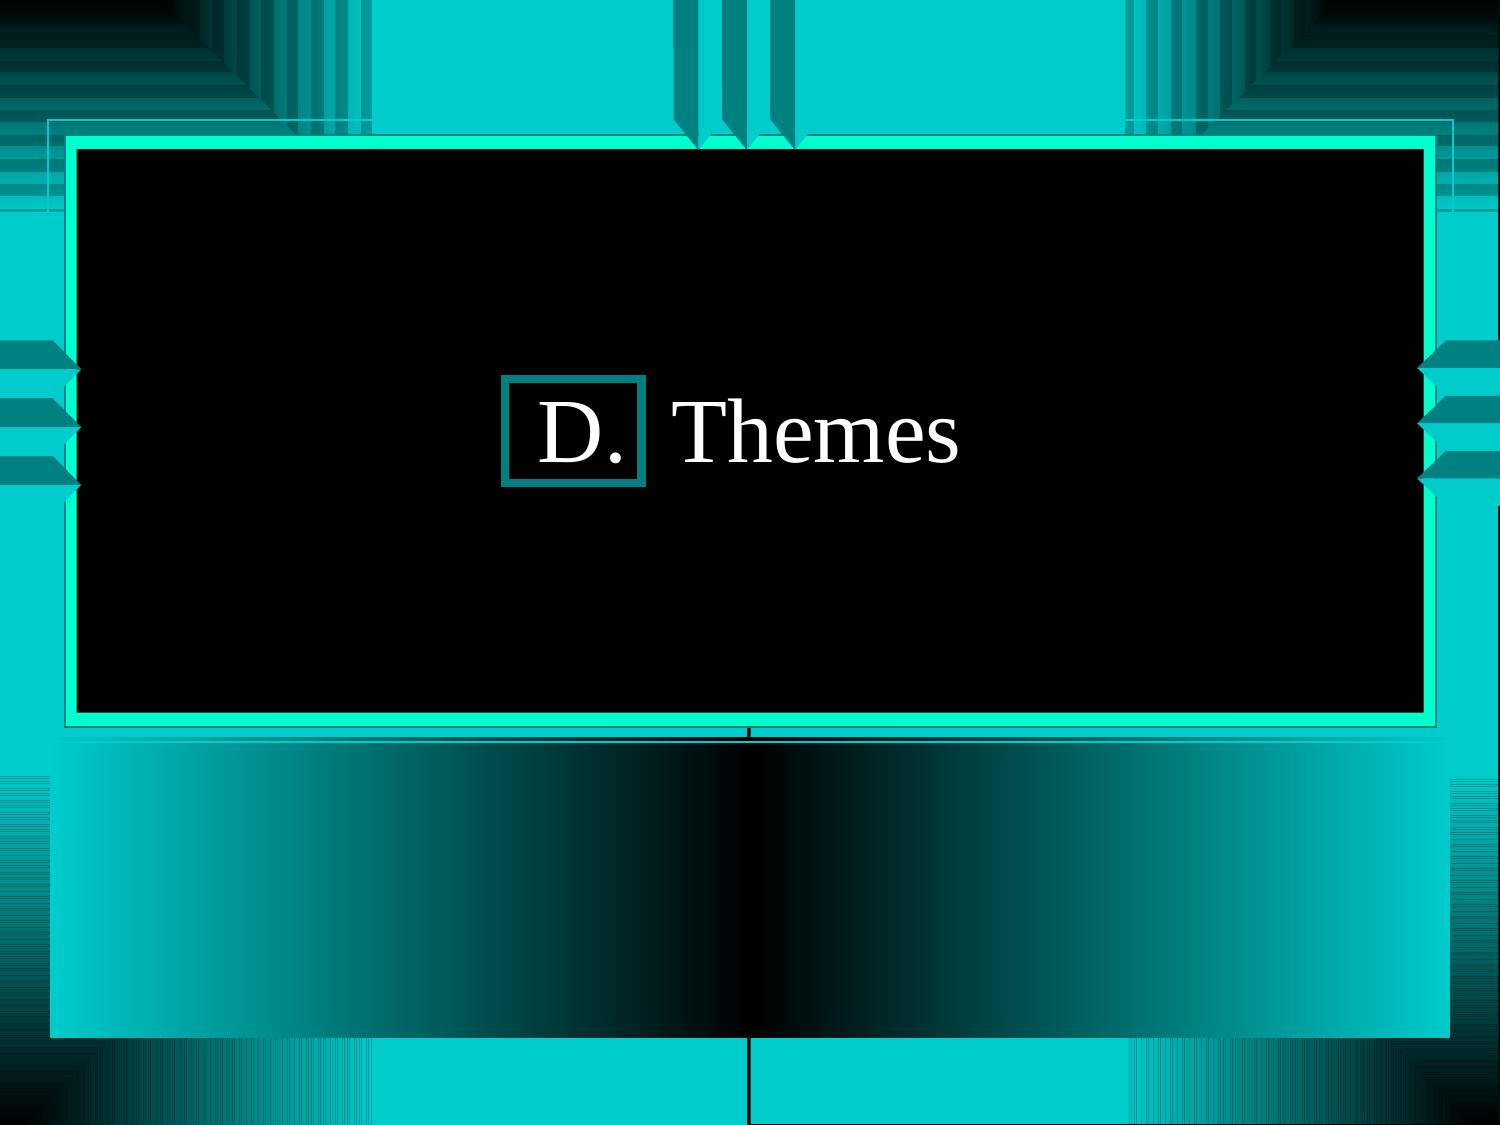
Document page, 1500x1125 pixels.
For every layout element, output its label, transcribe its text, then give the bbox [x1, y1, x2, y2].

title D. Themes [112, 337, 1388, 526]
